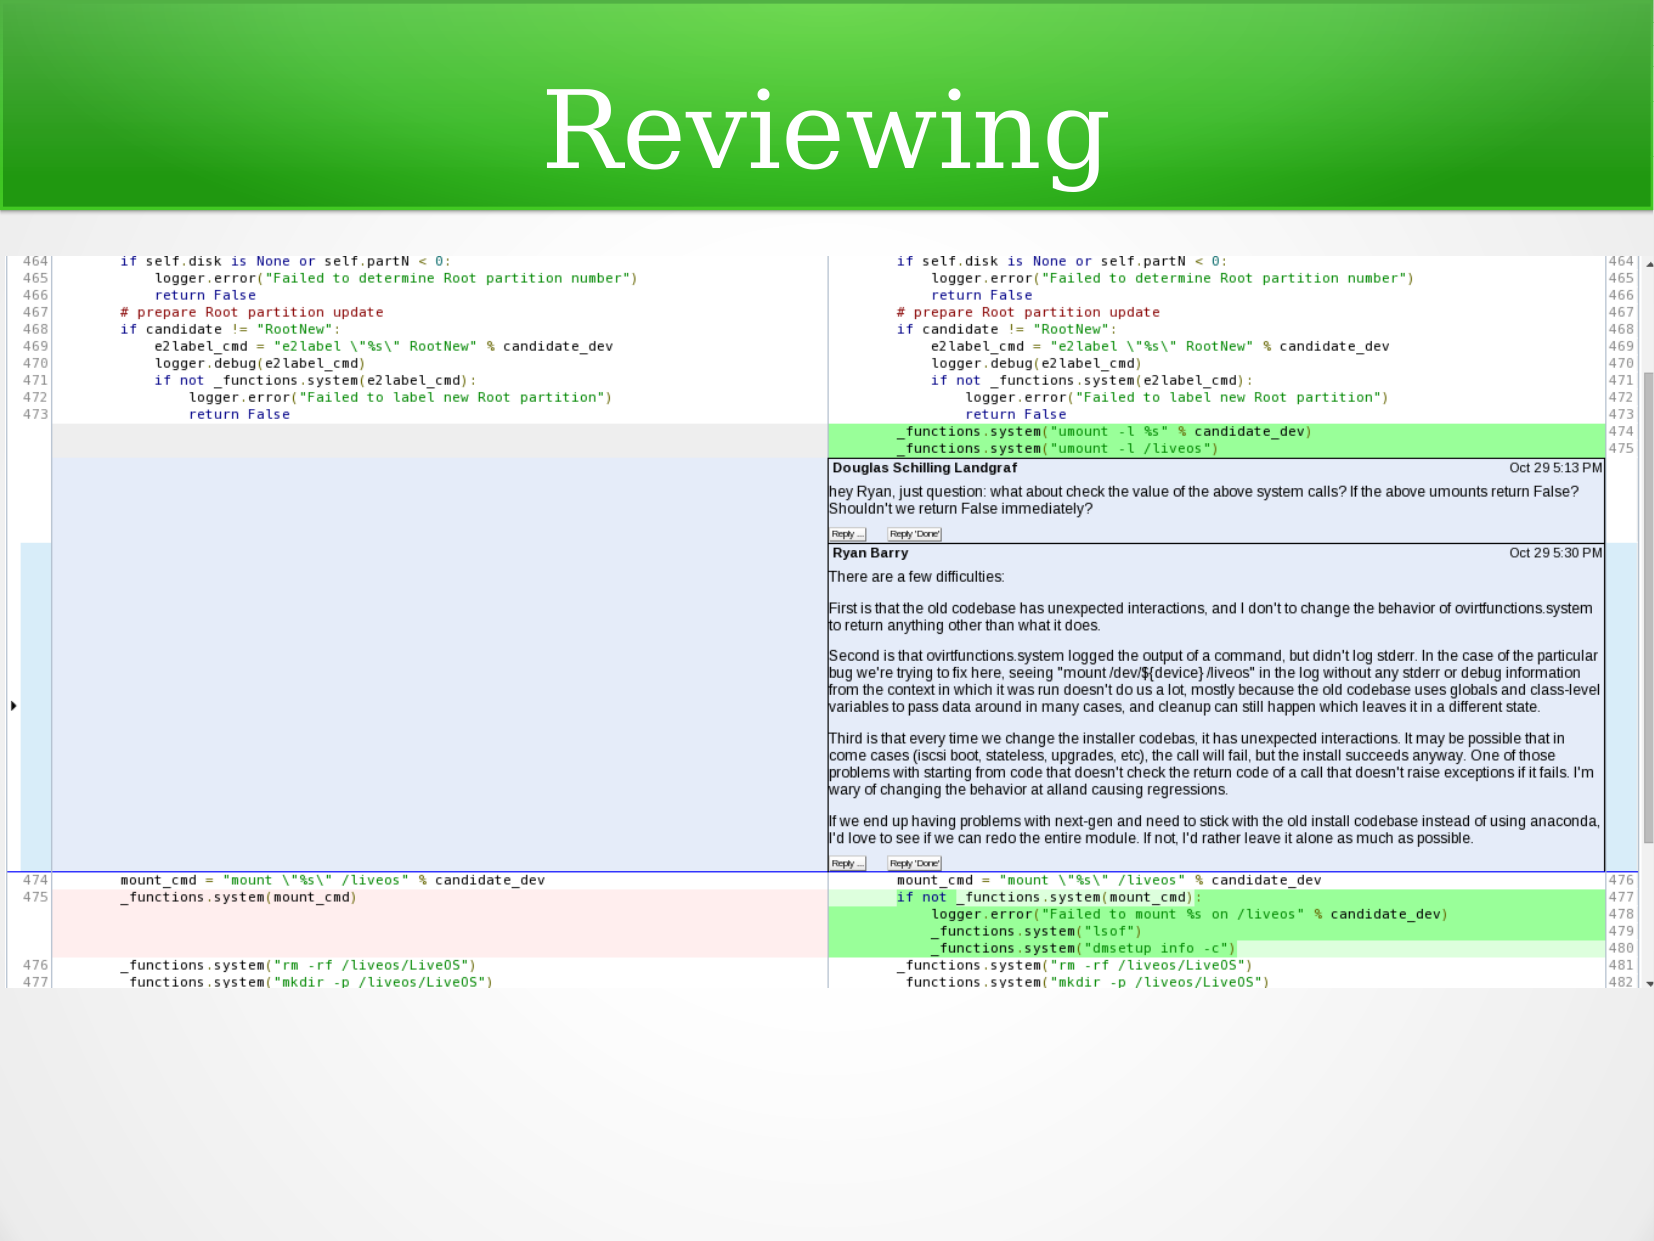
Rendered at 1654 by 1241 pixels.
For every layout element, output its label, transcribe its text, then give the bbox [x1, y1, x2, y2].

picture [5, 256, 1654, 988]
title Reviewing [82, 37, 1571, 226]
